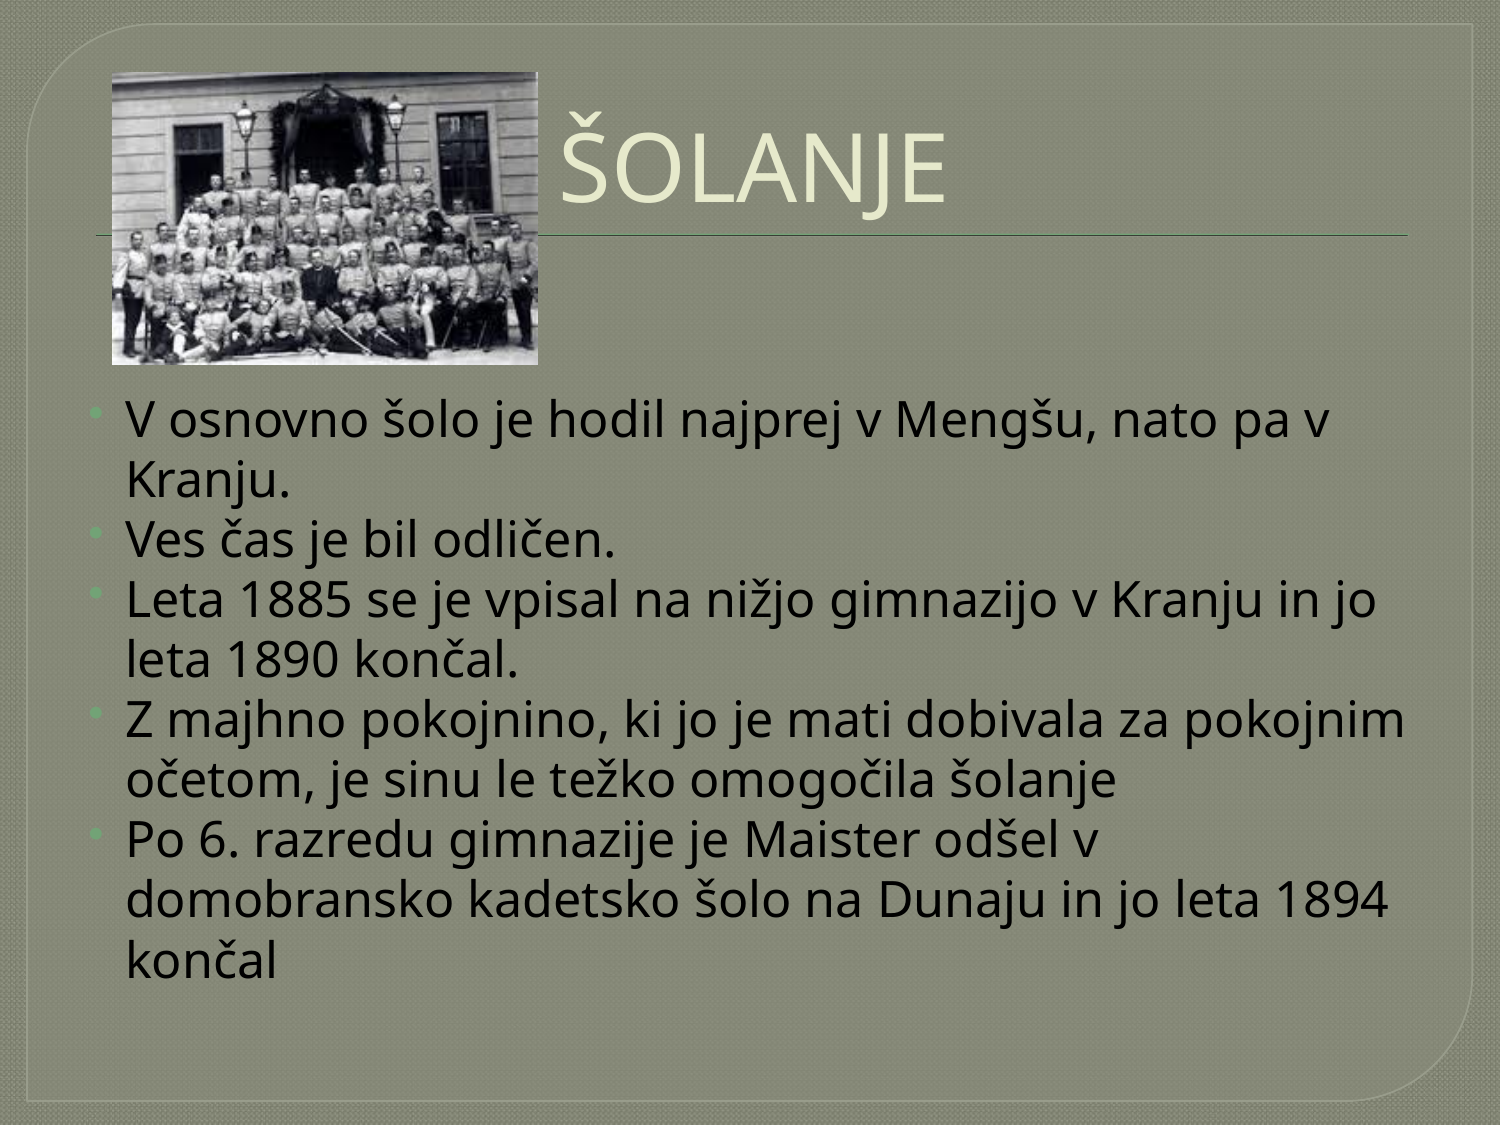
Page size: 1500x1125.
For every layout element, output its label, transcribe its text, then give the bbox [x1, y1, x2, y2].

list V osnovno šolo je hodil najprej v Mengšu, nato pa v Kranju. Ves čas je bil odličen. Leta 1885 se je vpisal na nižjo gimnazijo v Kranju in jo leta 1890 končal. Z majhno pokojnino, ki jo je mati dobivala za pokojnim očetom, je sinu le težko omogočila šolanje Po 6. razredu gimnazije je Maister odšel v domobransko kadetsko šolo na Dunaju in jo leta 1894 končal [75, 270, 1425, 1013]
picture [0, 0, 1500, 1125]
title ŠOLANJE [75, 41, 1425, 230]
